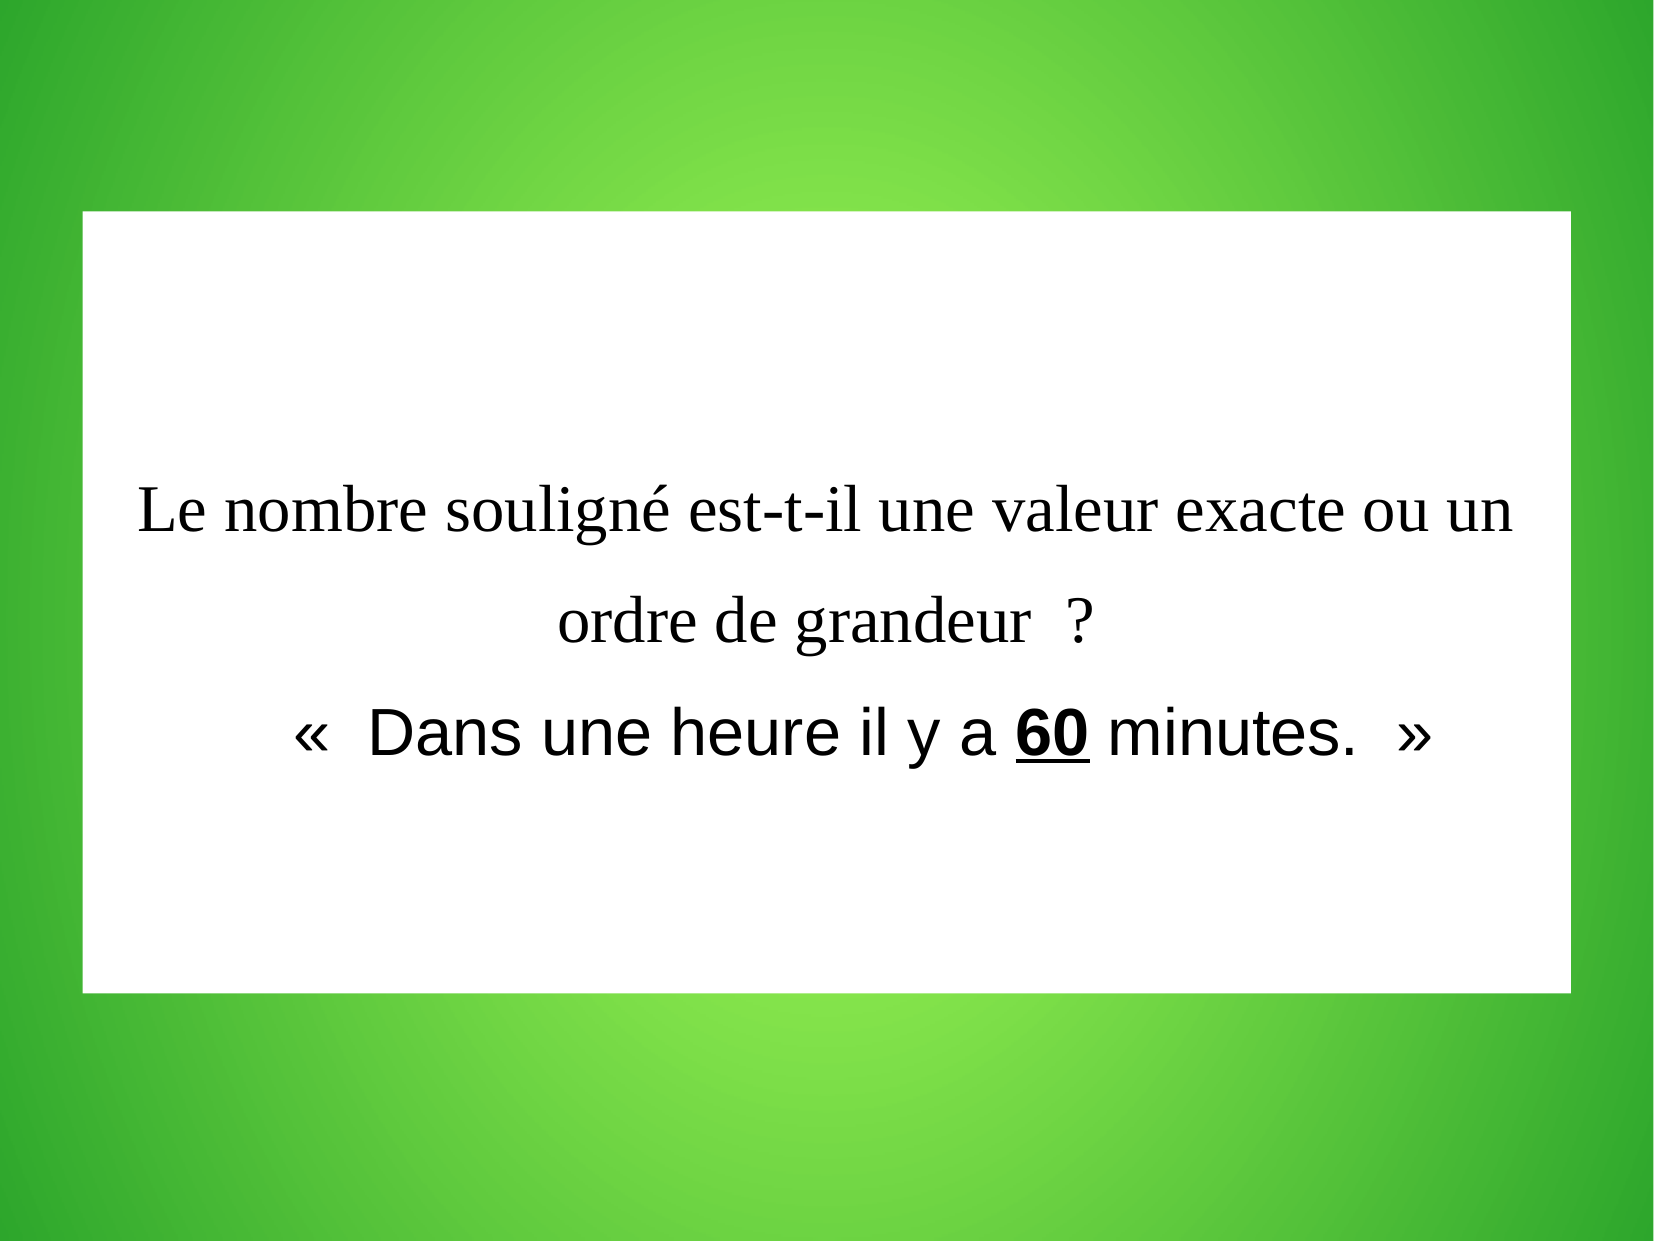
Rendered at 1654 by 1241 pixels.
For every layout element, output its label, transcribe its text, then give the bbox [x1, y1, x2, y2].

picture [0, 0, 1654, 1241]
subtitle Le nombre souligné est-t-il une valeur exacte ou un ordre de grandeur ? « Dans une heure il y a 60 minutes. » [82, 211, 1571, 994]
